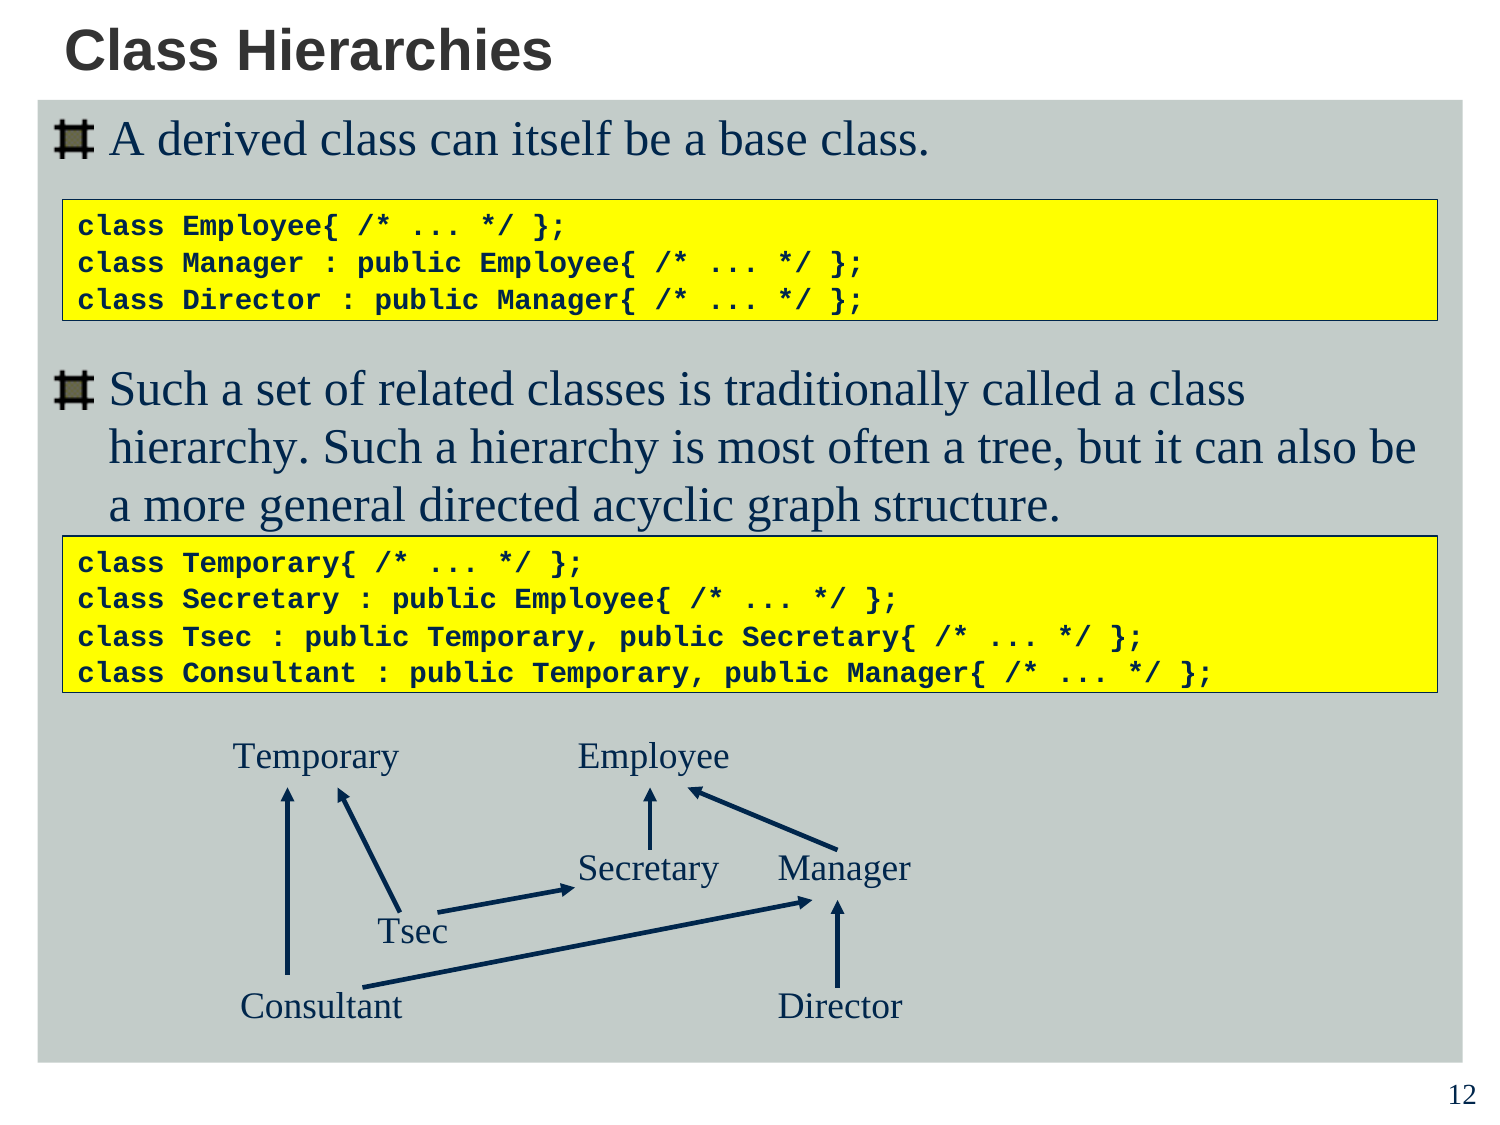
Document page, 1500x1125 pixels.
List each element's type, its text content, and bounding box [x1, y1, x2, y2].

text_box class Temporary{ /* ... */ }; class Secretary : public Employee{ /* ... */ }; class Tsec : public Temporary, public Secretary{ /* ... */ }; class Consultant : public Temporary, public Manager{ /* ... */ }; [62, 536, 1438, 698]
title Class Hierarchies [50, 0, 1450, 91]
text_box Tsec [362, 900, 464, 961]
text_box Temporary [217, 725, 415, 786]
text_box class Employee{ /* ... */ }; class Manager : public Employee{ /* ... */ }; class Director : public Manager{ /* ... */ }; [62, 199, 1438, 324]
text_box Director [762, 975, 918, 1036]
text_box Consultant [225, 975, 418, 1036]
text_box Secretary [562, 837, 735, 898]
list A derived class can itself be a base class. Such a set of related classes is traditionally called a class hierarchy. Such a hierarchy is most often a tree, but it can also be a more general directed acyclic graph structure. [37, 99, 1463, 1063]
text_box Employee [562, 725, 745, 786]
text_box Manager [762, 837, 927, 898]
